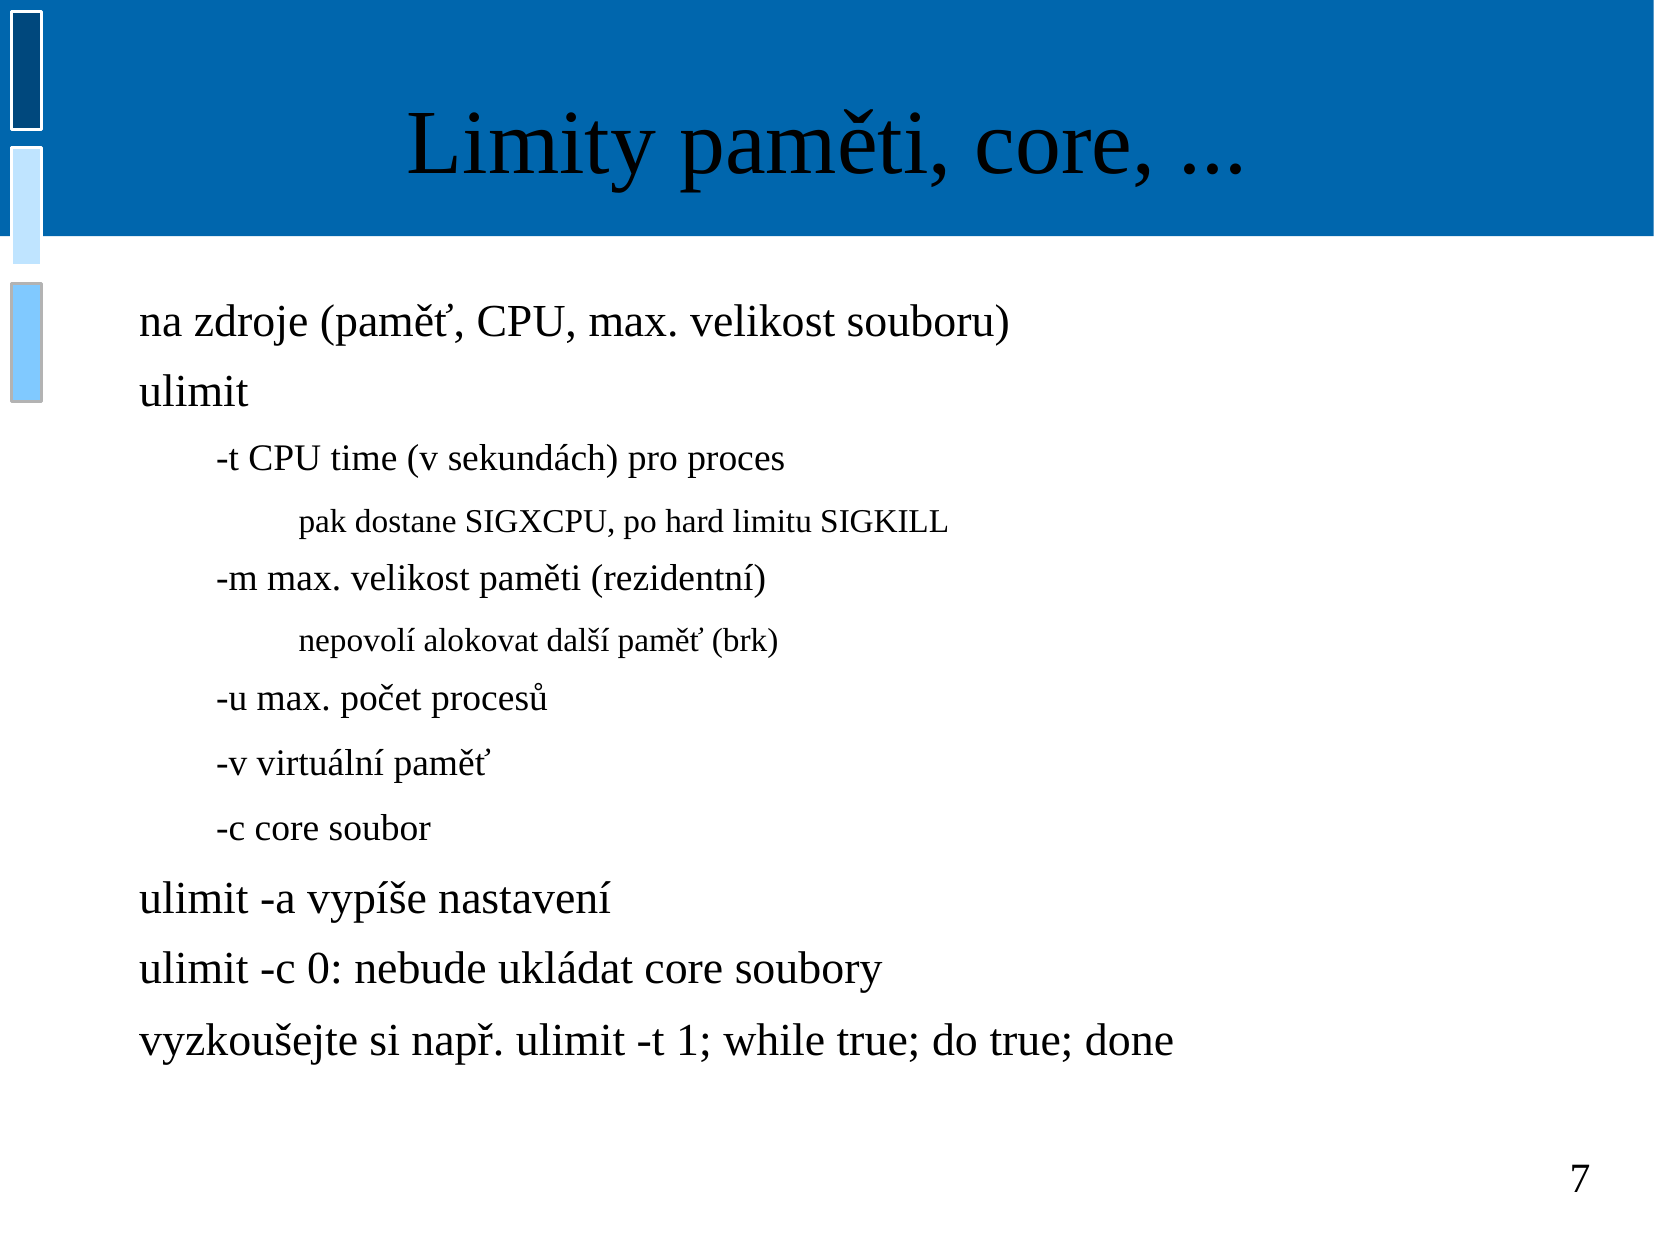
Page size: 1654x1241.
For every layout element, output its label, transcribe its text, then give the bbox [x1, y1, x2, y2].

list na zdroje (paměť, CPU, max. velikost souboru) ulimit -t CPU time (v sekundách) pro proces pak dostane SIGXCPU, po hard limitu SIGKILL -m max. velikost paměti (rezidentní) nepovolí alokovat další paměť (brk) -u max. počet procesů -v virtuální paměť -c core soubor ulimit -a vypíše nastavení ulimit -c 0: nebude ukládat core soubory vyzkoušejte si např. ulimit -t 1; while true; do true; done [121, 295, 1534, 1127]
title Limity paměti, core, ... [121, 49, 1534, 237]
